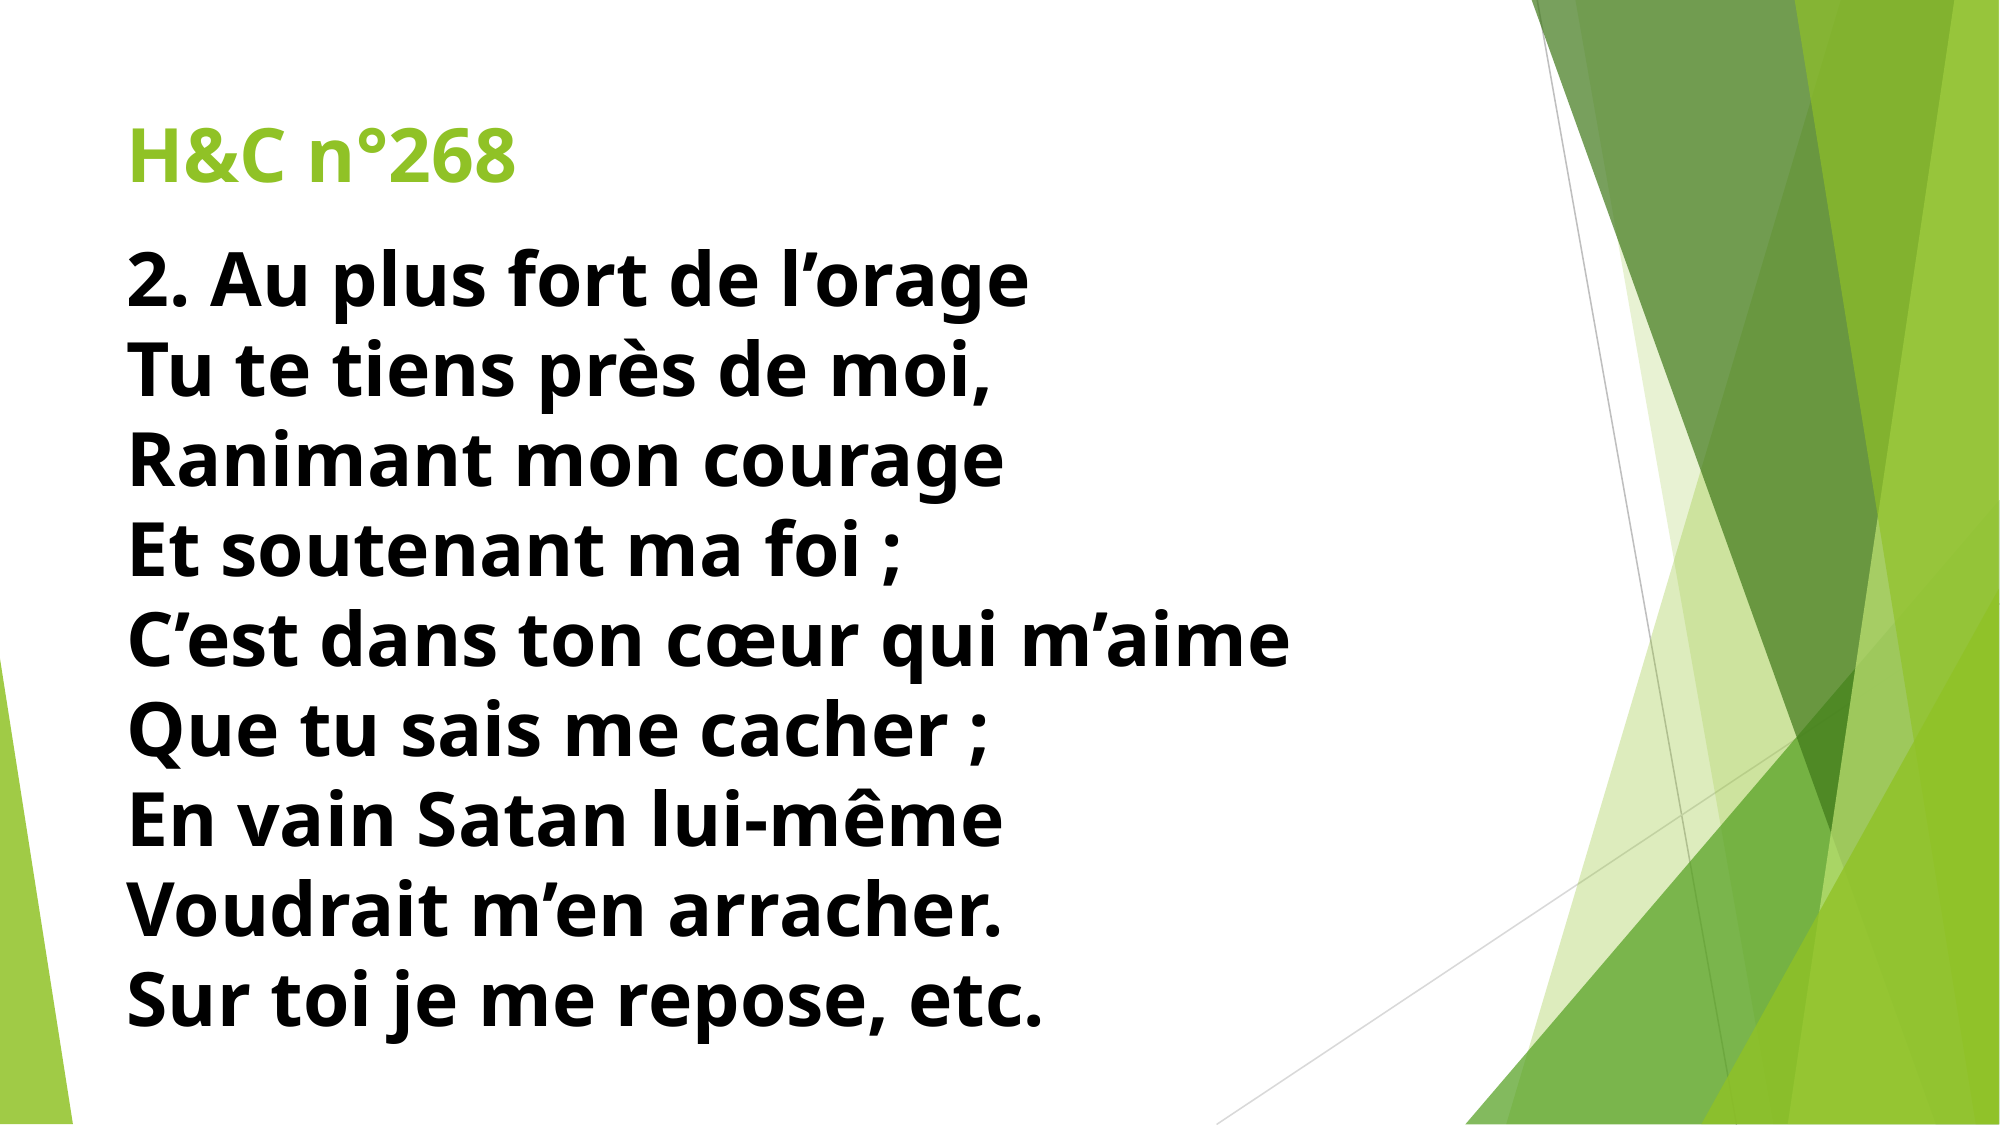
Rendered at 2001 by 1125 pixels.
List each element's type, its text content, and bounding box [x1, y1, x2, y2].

text_box H&C n°268 [111, 99, 1522, 224]
text_box 2. Au plus fort de l’orage Tu te tiens près de moi, Ranimant mon courage Et soutenant ma foi ; C’est dans ton cœur qui m’aime Que tu sais me cacher ; En vain Satan lui-même Voudrait m’en arracher. Sur toi je me repose, etc. [111, 224, 1949, 1063]
